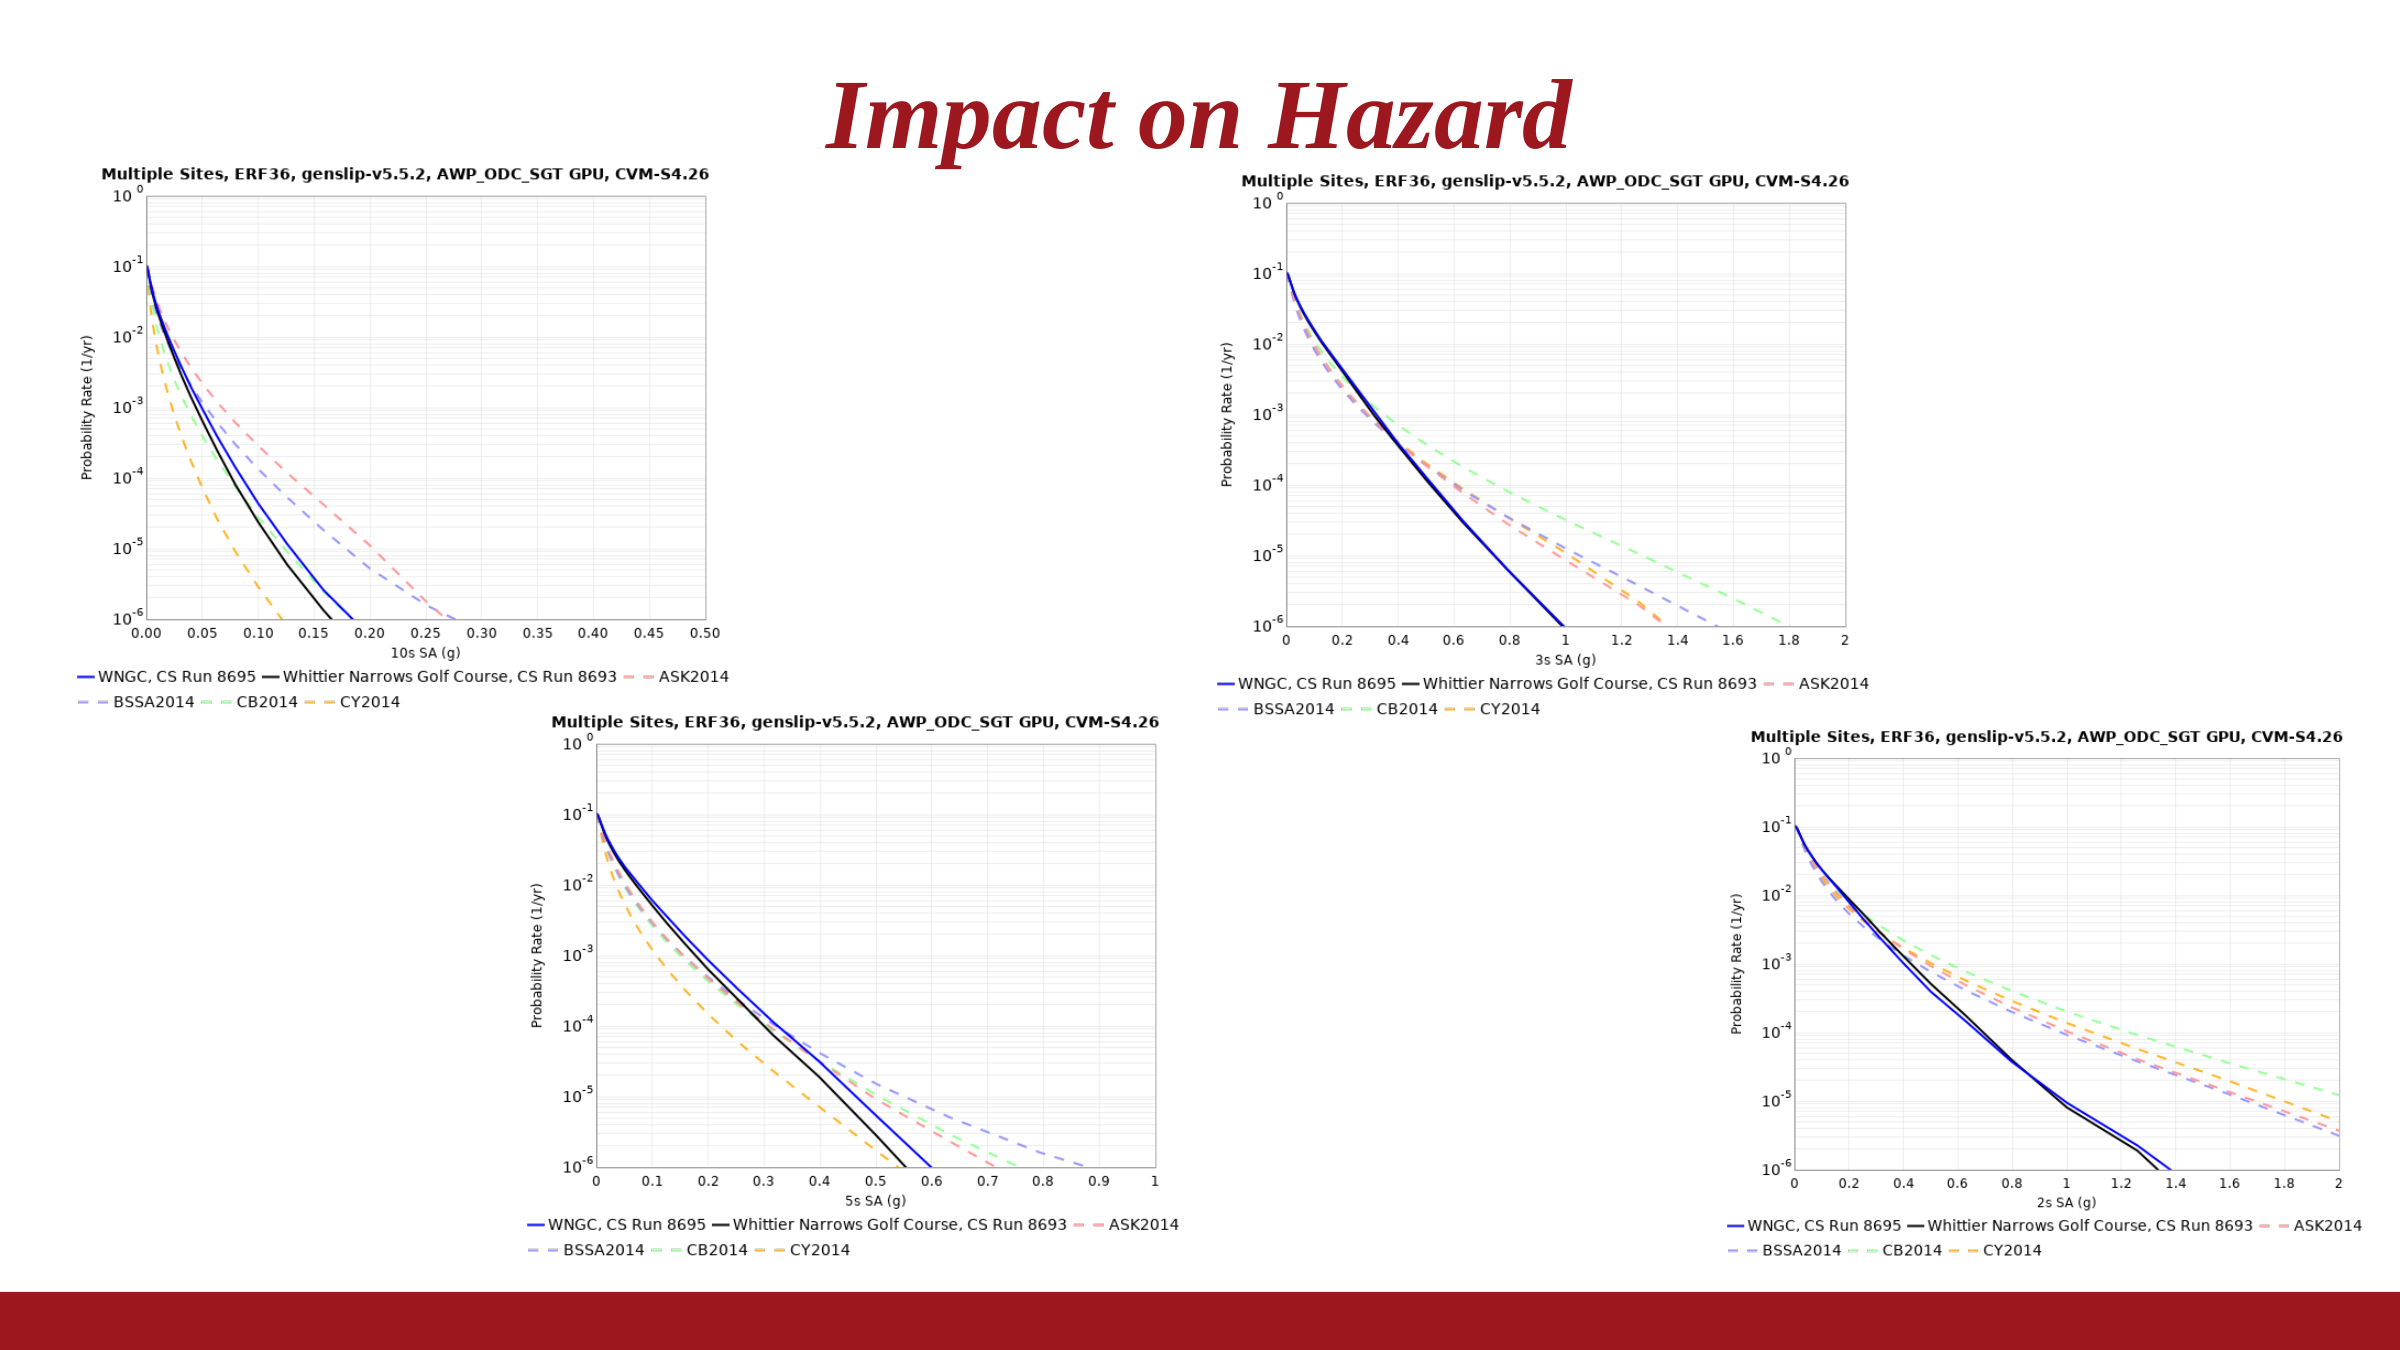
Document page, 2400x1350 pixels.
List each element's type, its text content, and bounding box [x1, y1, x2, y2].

picture [1215, 171, 1875, 722]
picture [1725, 727, 2368, 1263]
text_box Impact on Hazard [59, 53, 2341, 180]
picture [75, 164, 1185, 1263]
